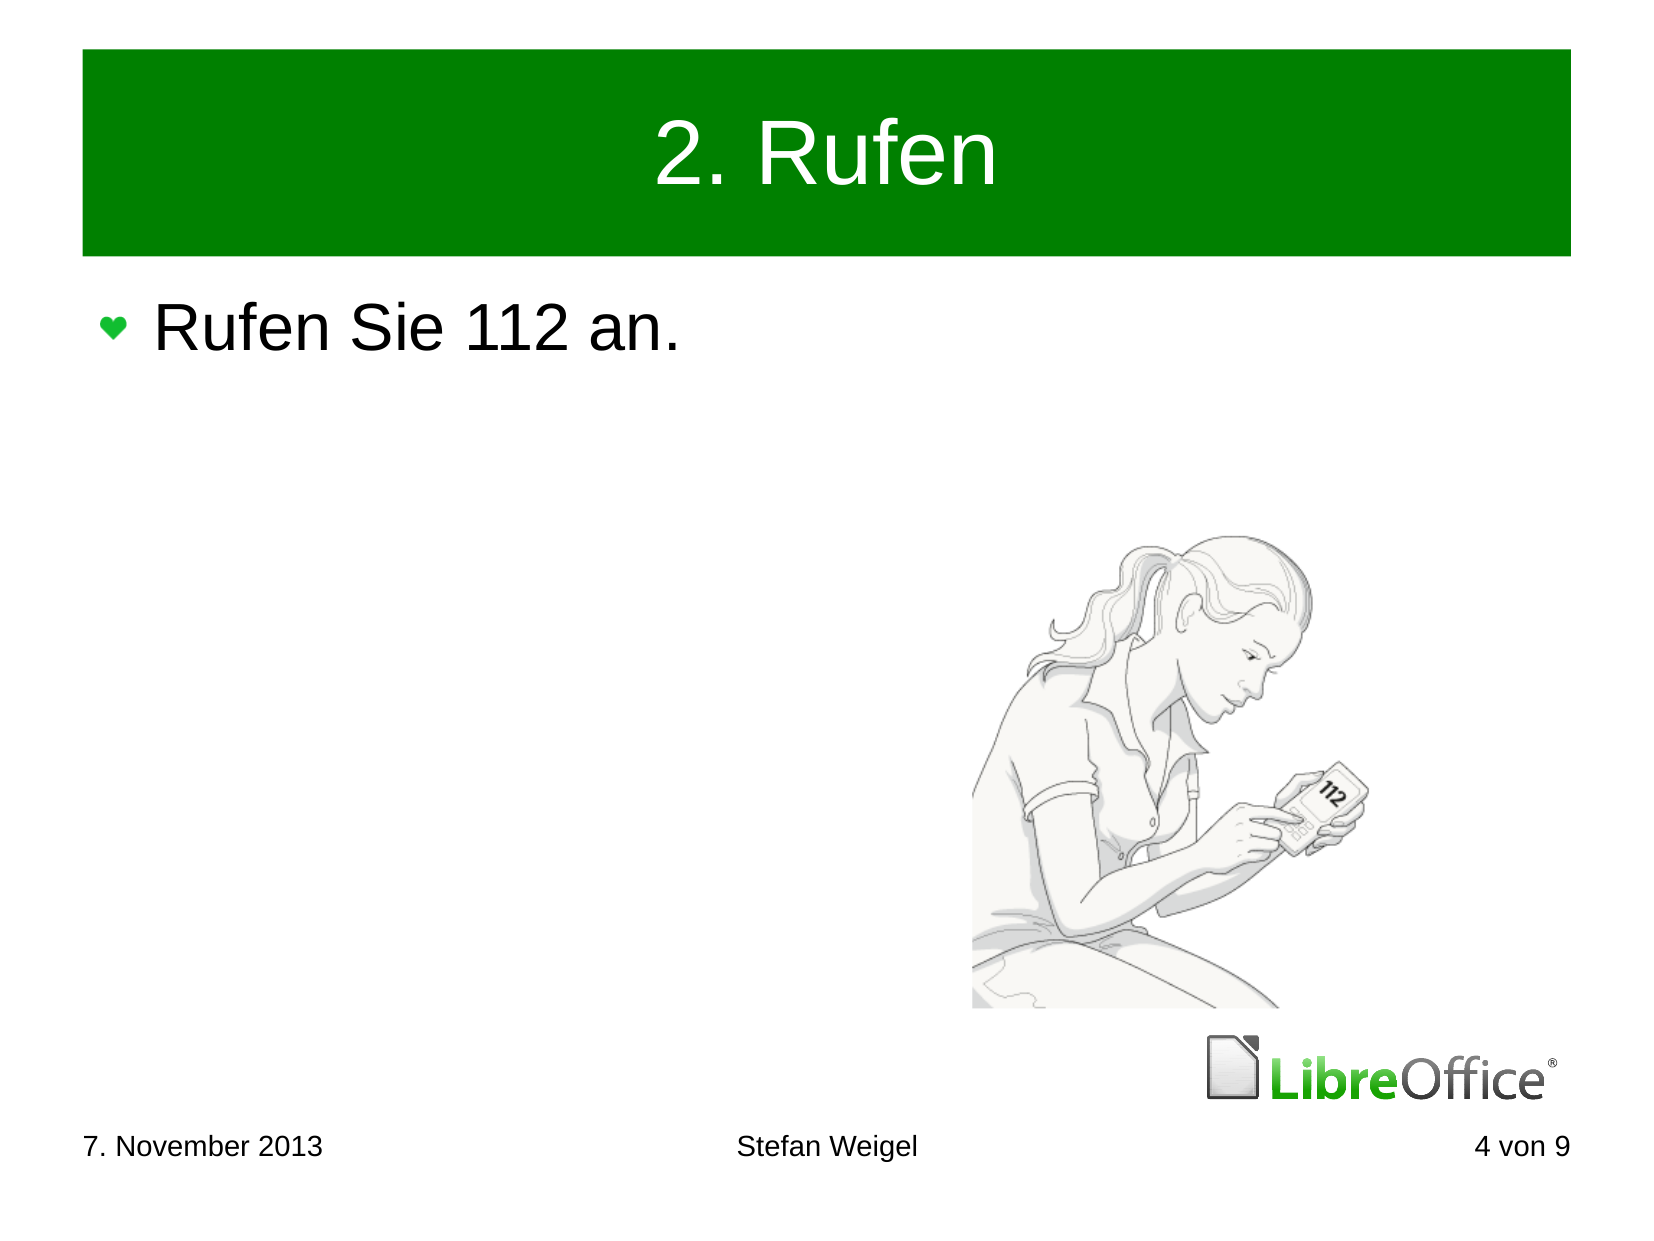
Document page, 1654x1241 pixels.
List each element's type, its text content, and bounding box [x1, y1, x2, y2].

picture [971, 290, 1395, 1010]
title 2. Rufen [82, 49, 1571, 257]
list Rufen Sie 112 an. [82, 290, 793, 1010]
